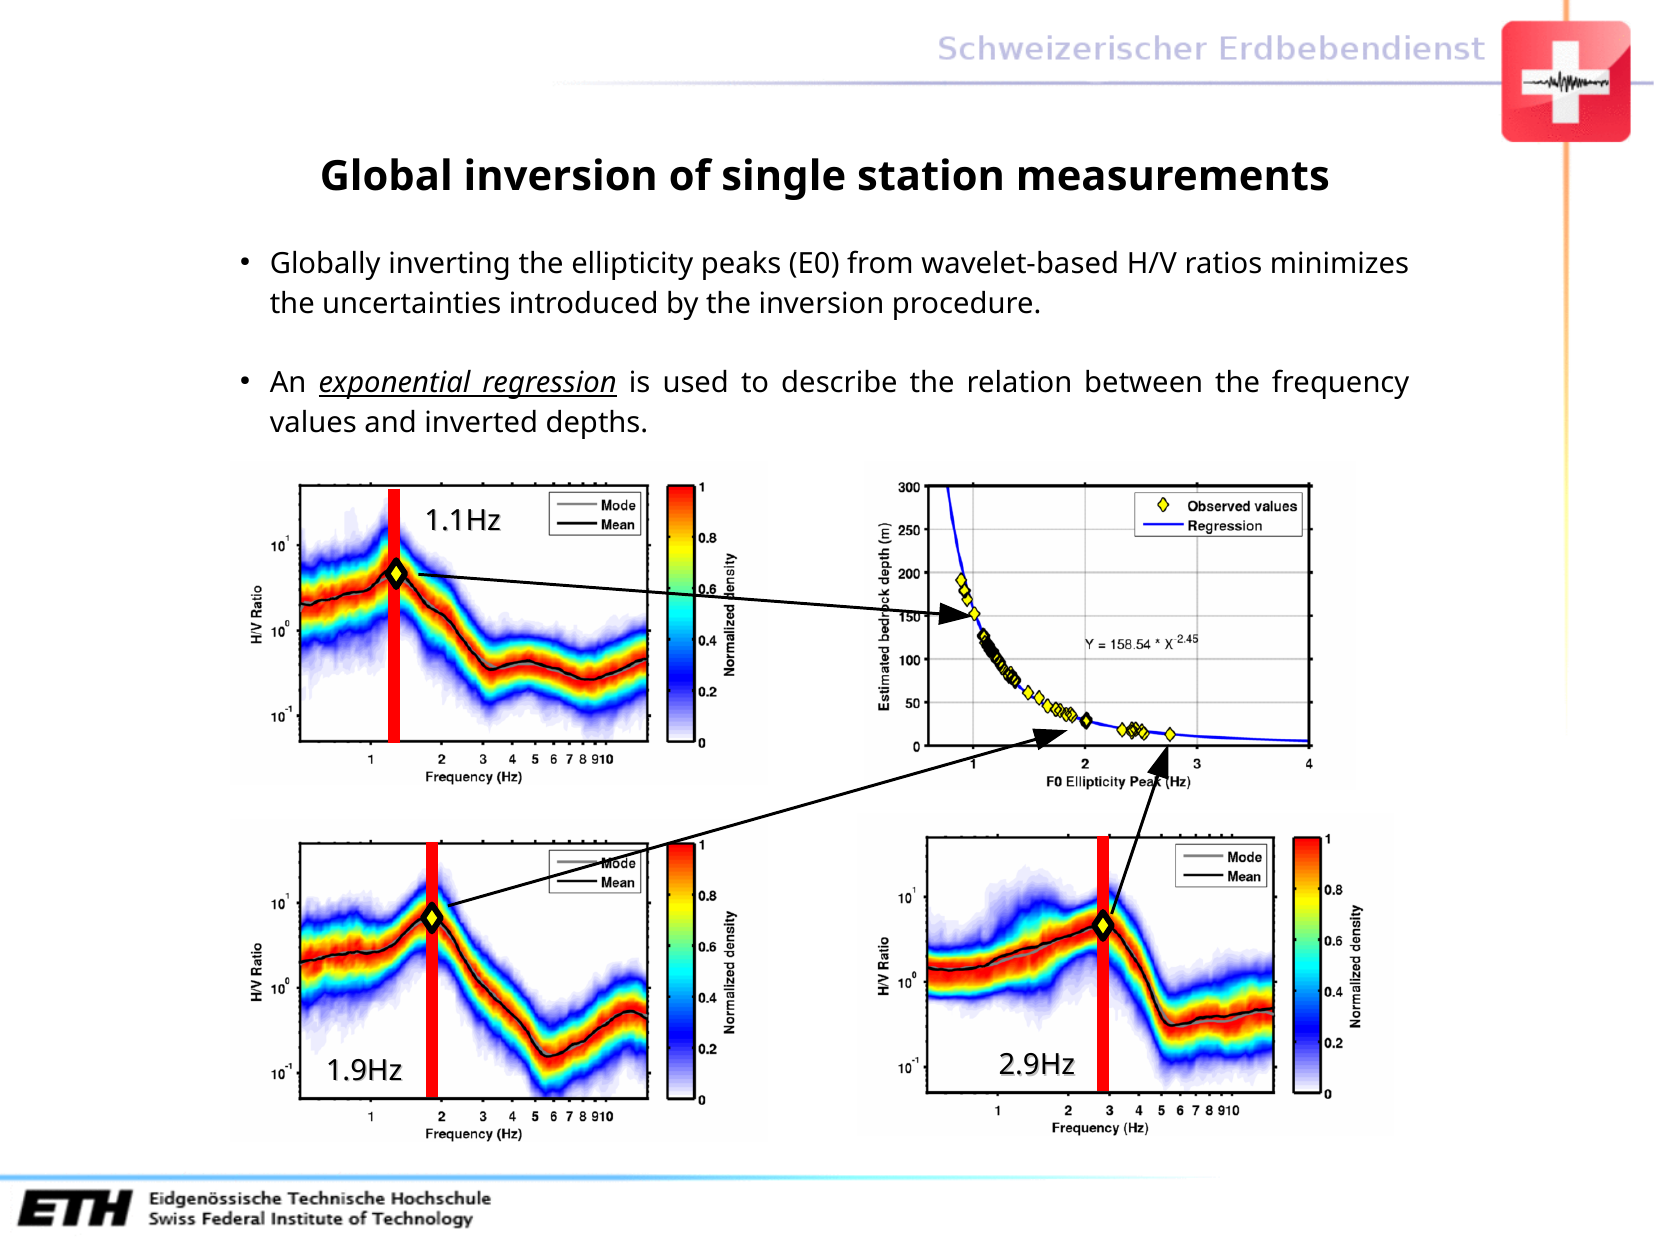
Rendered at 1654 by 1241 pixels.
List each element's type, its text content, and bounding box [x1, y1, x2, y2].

text_box Global inversion of single station measurements Globally inverting the ellipticity peaks (E0) from wavelet-based H/V ratios minimizes the uncertainties introduced by the inversion procedure. An exponential regression is used to describe the relation between the frequency values and inverted depths. [225, 138, 1426, 436]
text_box [1093, 912, 1112, 939]
text_box 1.1Hz [404, 491, 522, 545]
text_box [387, 560, 406, 588]
text_box [422, 904, 441, 932]
picture [0, 0, 1654, 1241]
text_box 2.9Hz [980, 1036, 1093, 1090]
text_box 1.9Hz [305, 1041, 423, 1095]
